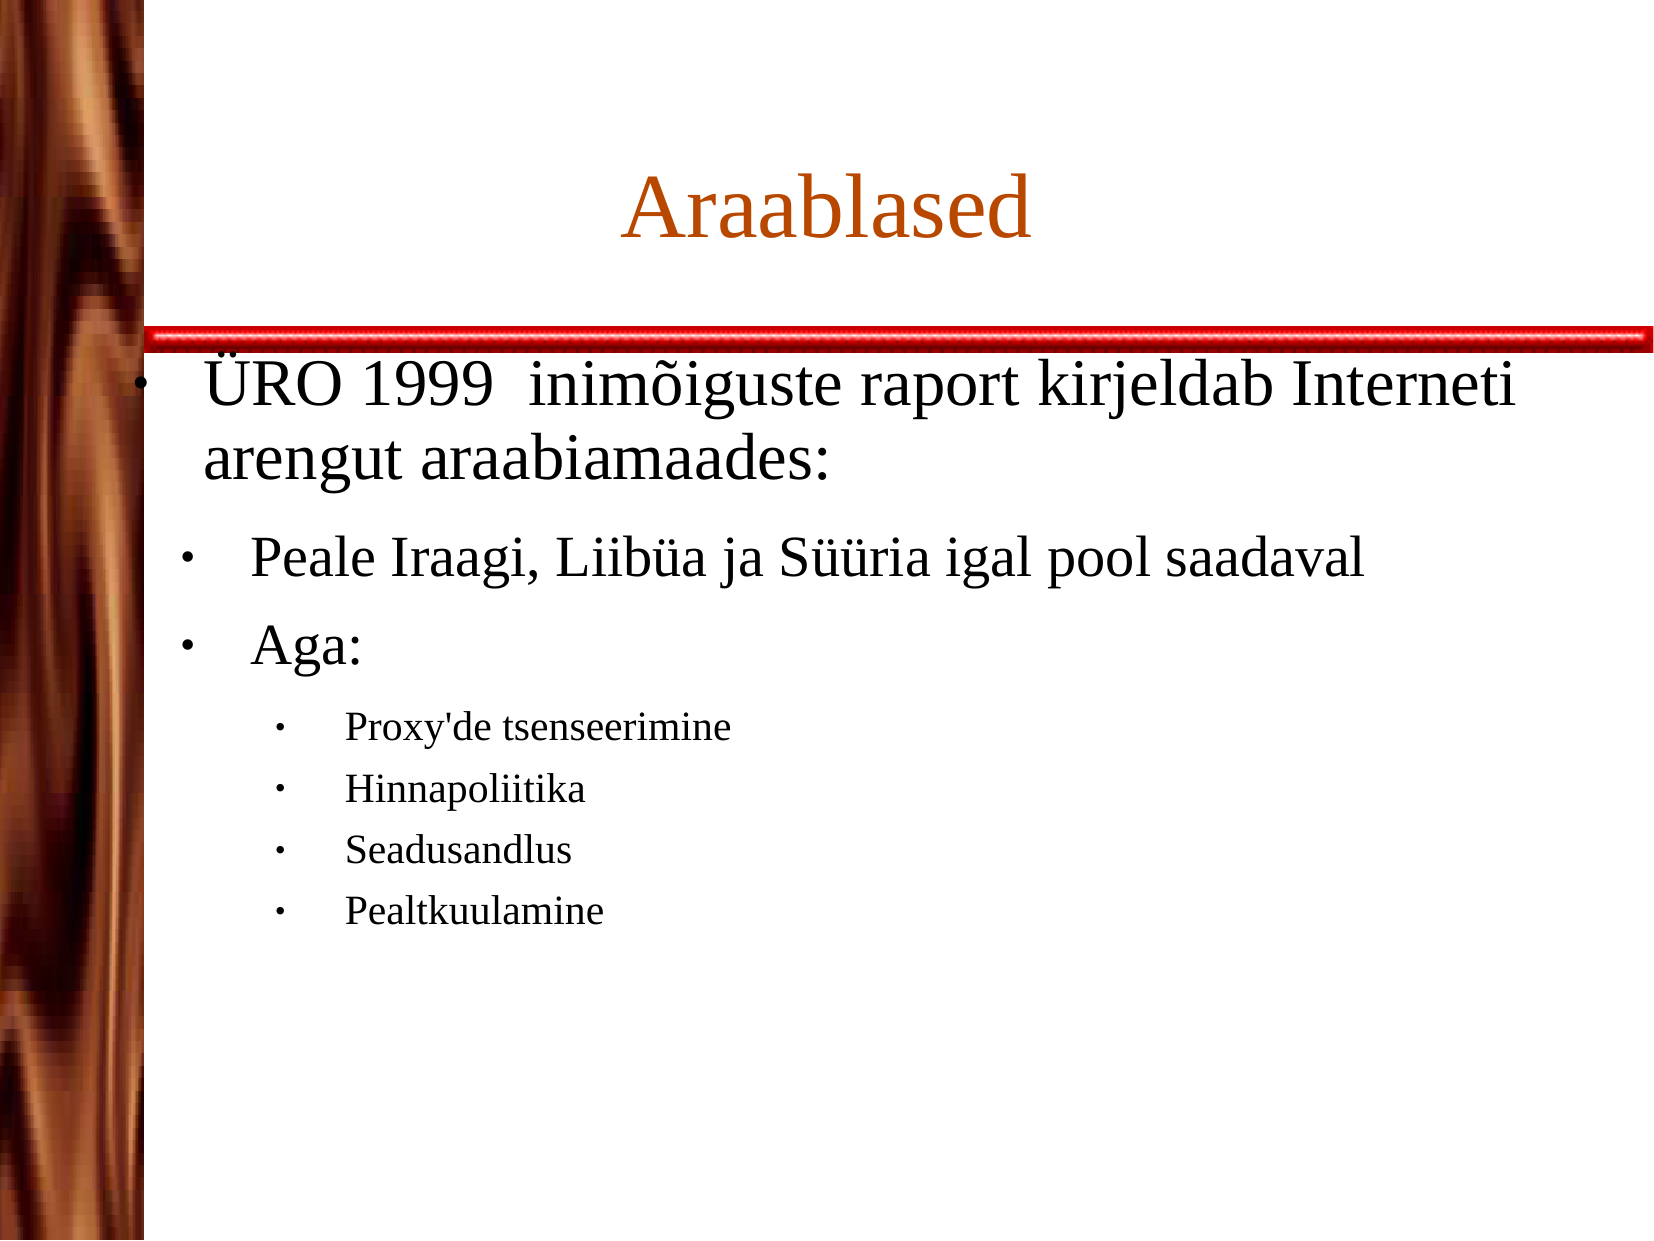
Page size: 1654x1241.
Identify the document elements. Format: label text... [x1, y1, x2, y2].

picture [0, 0, 1654, 1240]
list ÜRO 1999 inimõiguste raport kirjeldab Interneti arengut araabiamaades: Peale Iraagi, Liibüa ja Süüria igal pool saadaval Aga: Proxy'de tsenseerimine Hinnapoliitika Seadusandlus Pealtkuulamine [121, 344, 1534, 1126]
title Araablased [121, 102, 1534, 310]
